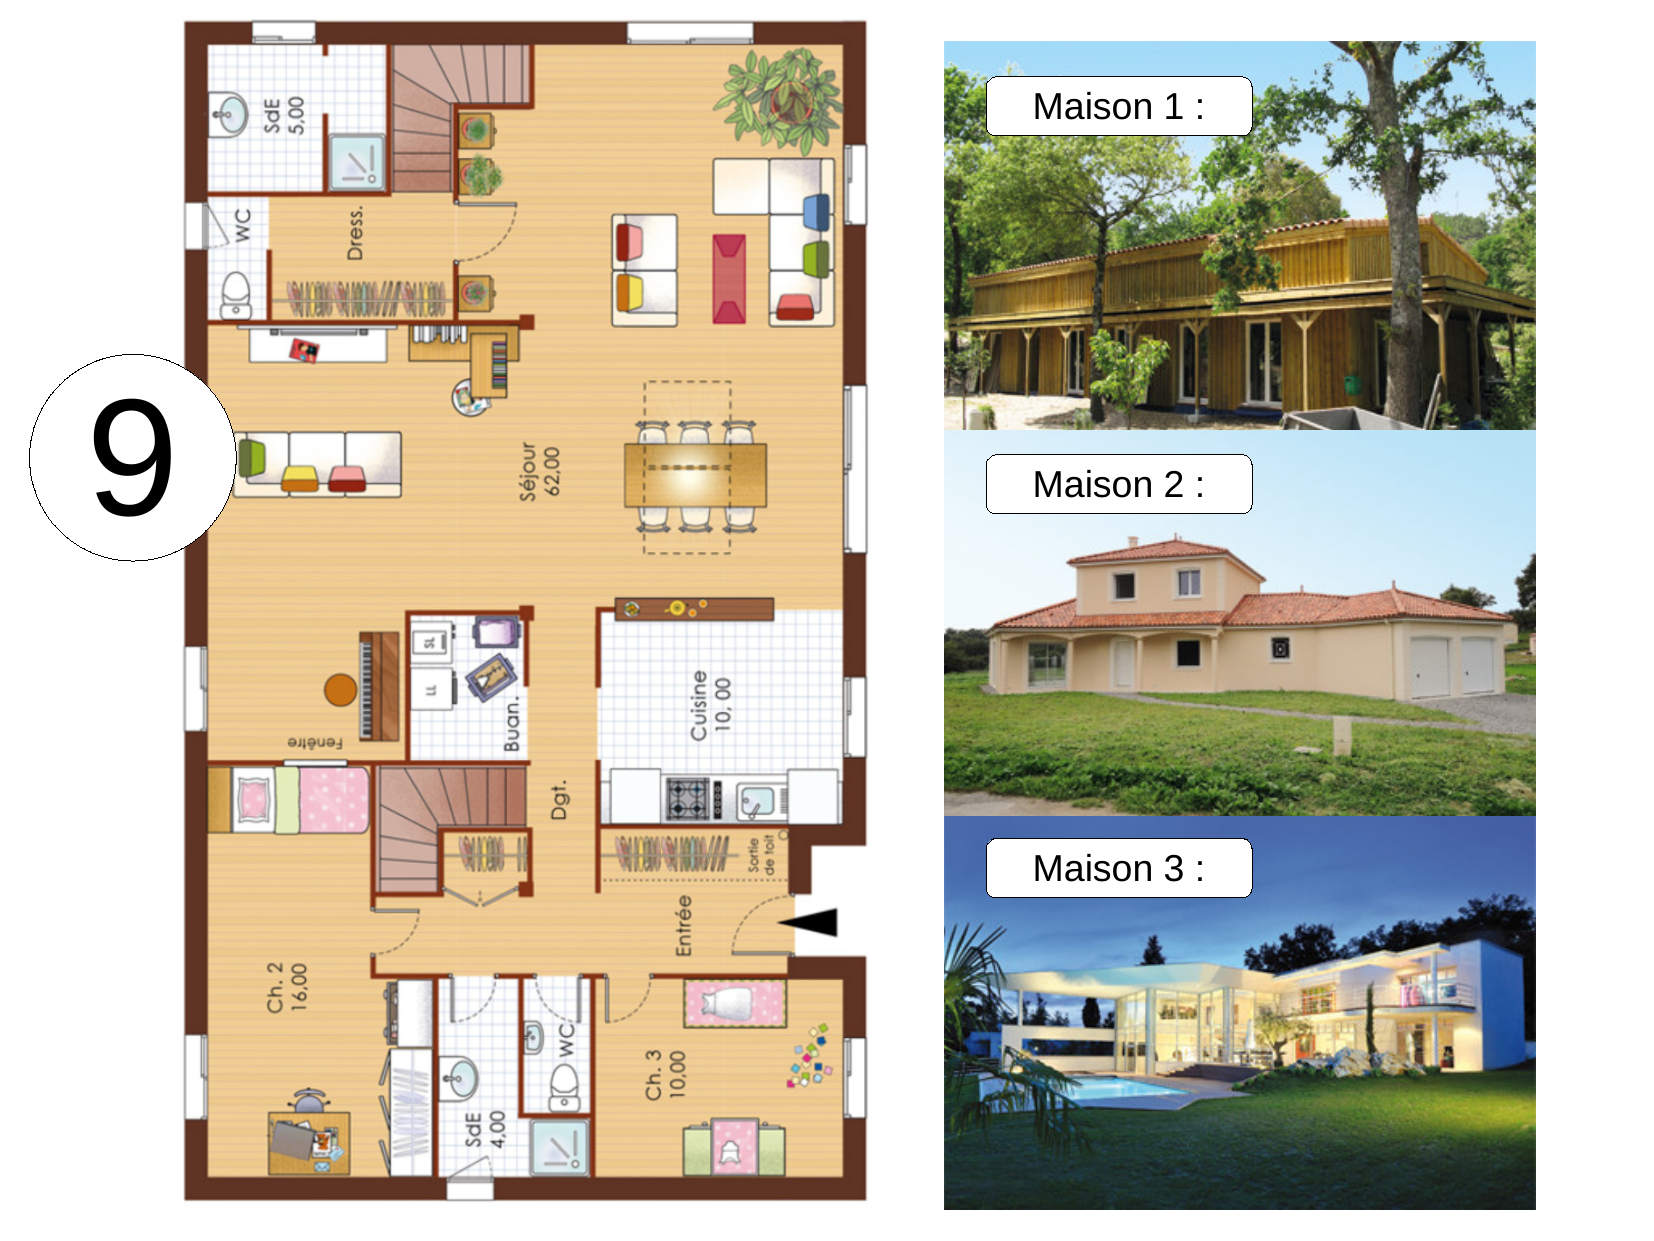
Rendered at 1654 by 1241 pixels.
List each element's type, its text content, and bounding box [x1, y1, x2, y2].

text_box Maison 3 : [986, 838, 1253, 898]
text_box 9 [29, 354, 237, 562]
text_box Maison 2 : [986, 454, 1253, 514]
picture [944, 41, 1536, 1210]
picture [118, 0, 886, 1241]
text_box Maison 1 : [986, 76, 1253, 136]
